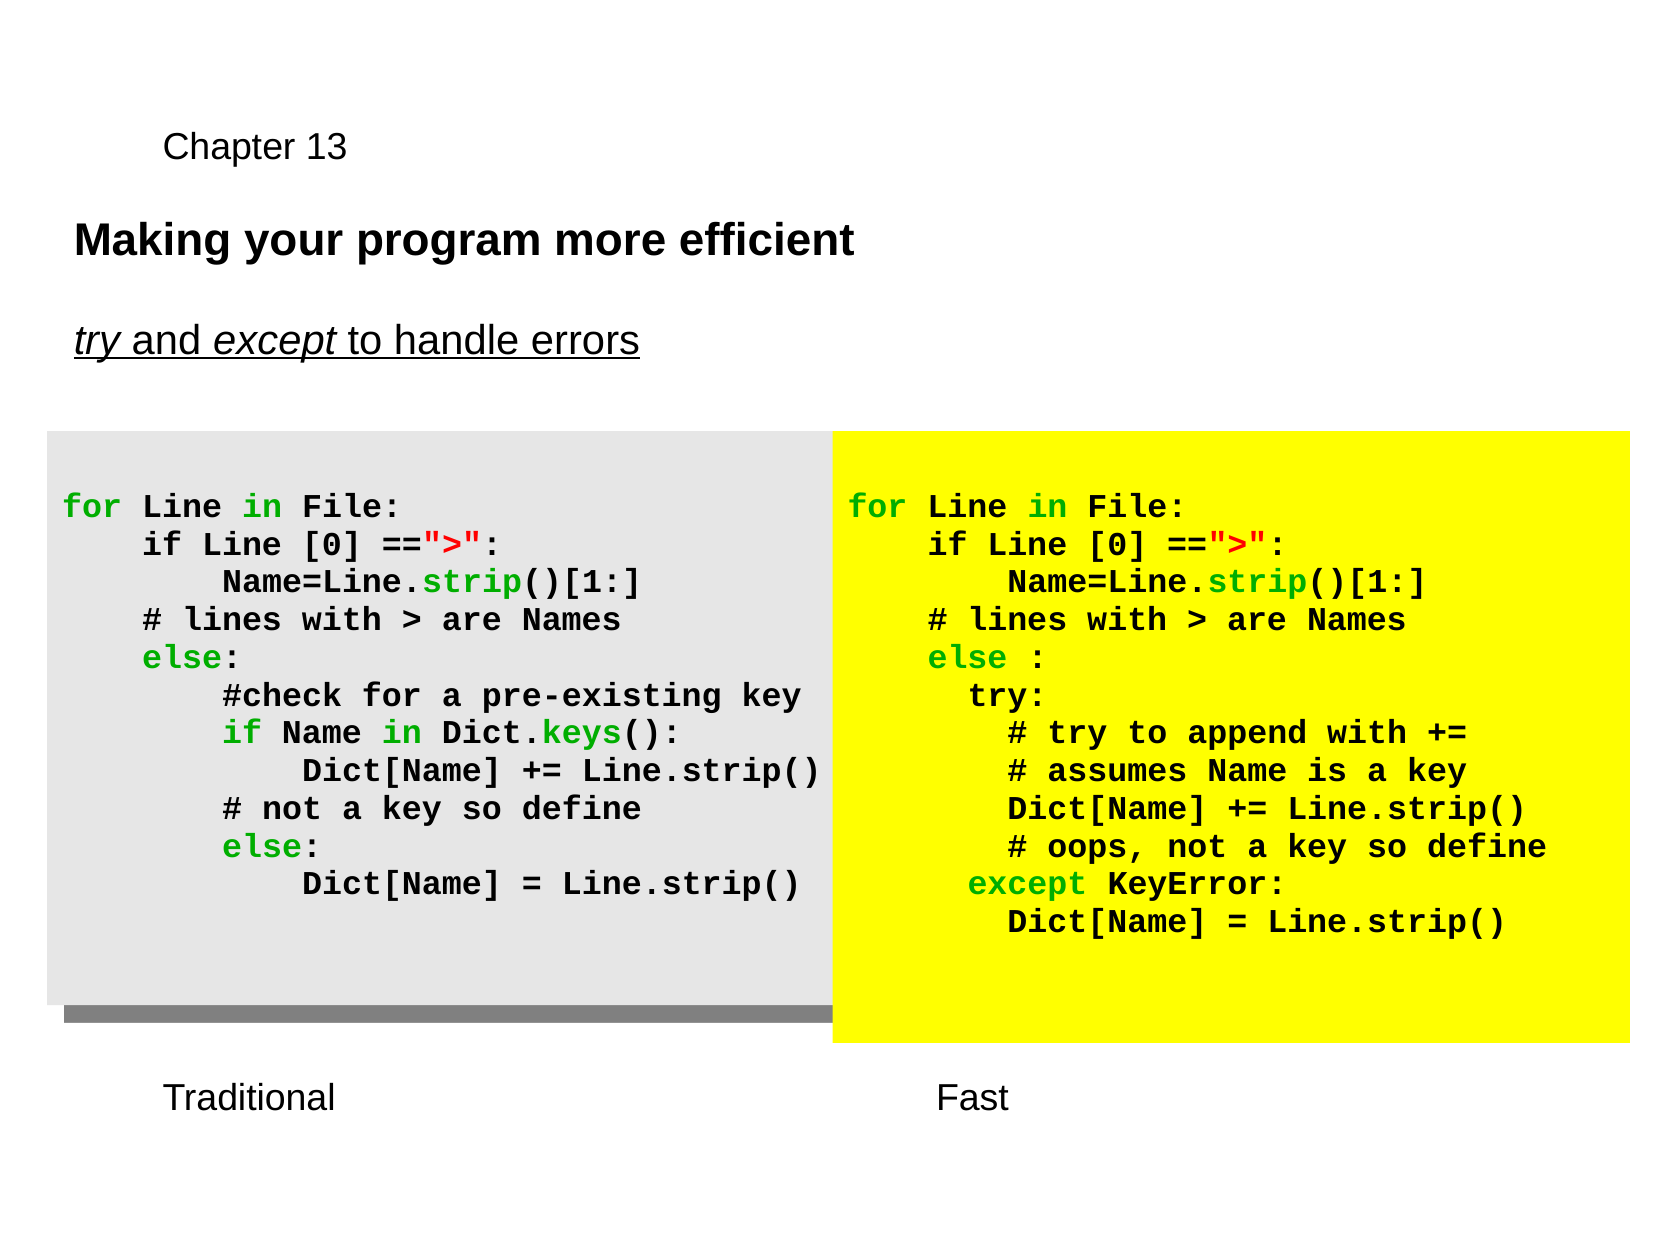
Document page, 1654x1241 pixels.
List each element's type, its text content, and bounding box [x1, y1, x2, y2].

text_box Traditional [147, 1068, 532, 1126]
text_box for Line in File: if Line [0] ==">": Name=Line.strip()[1:] # lines with > are Names else: #check for a pre-existing key if Name in Dict.keys(): Dict[Name] += Line.strip() # not a key so define else: Dict[Name] = Line.strip() [47, 431, 832, 1006]
text_box for Line in File: if Line [0] ==">": Name=Line.strip()[1:] # lines with > are Names else : try: # try to append with += # assumes Name is a key Dict[Name] += Line.strip() # oops, not a key so define except KeyError: Dict[Name] = Line.strip() [832, 431, 1630, 1043]
text_box Chapter 13 [147, 118, 384, 175]
text_box Fast [921, 1068, 1306, 1126]
text_box Making your program more efficient try and except to handle errors [59, 206, 1565, 371]
